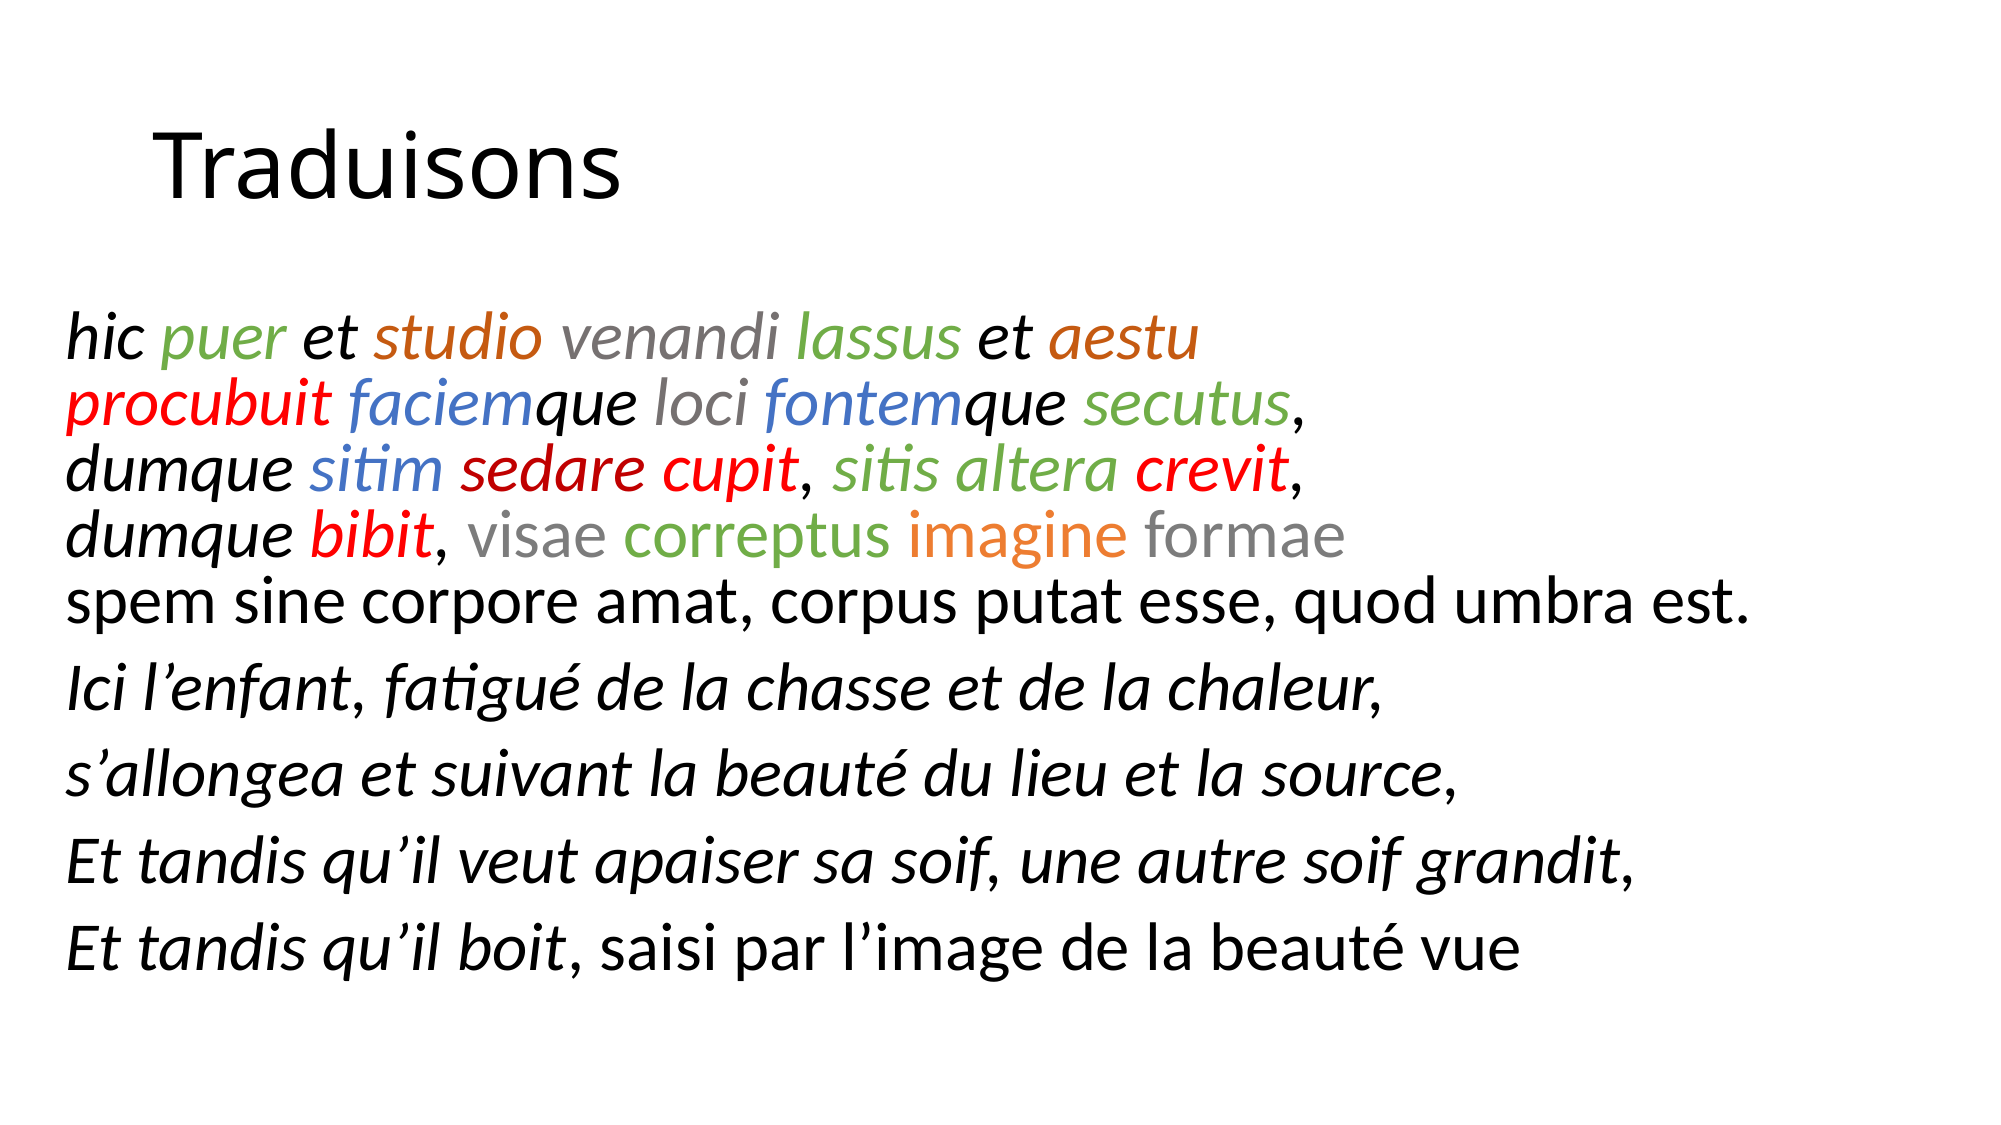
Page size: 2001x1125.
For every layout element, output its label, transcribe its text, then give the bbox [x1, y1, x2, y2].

list hic puer et studio venandi lassus et aestu procubuit faciemque loci fontemque secutus, dumque sitim sedare cupit, sitis altera crevit, dumque bibit, visae correptus imagine formae spem sine corpore amat, corpus putat esse, quod umbra est. Ici l’enfant, fatigué de la chasse et de la chaleur, s’allongea et suivant la beauté du lieu et la source, Et tandis qu’il veut apaiser sa soif, une autre soif grandit, Et tandis qu’il boit, saisi par l’image de la beauté vue [50, 299, 1956, 1014]
title Traduisons [137, 59, 1863, 278]
